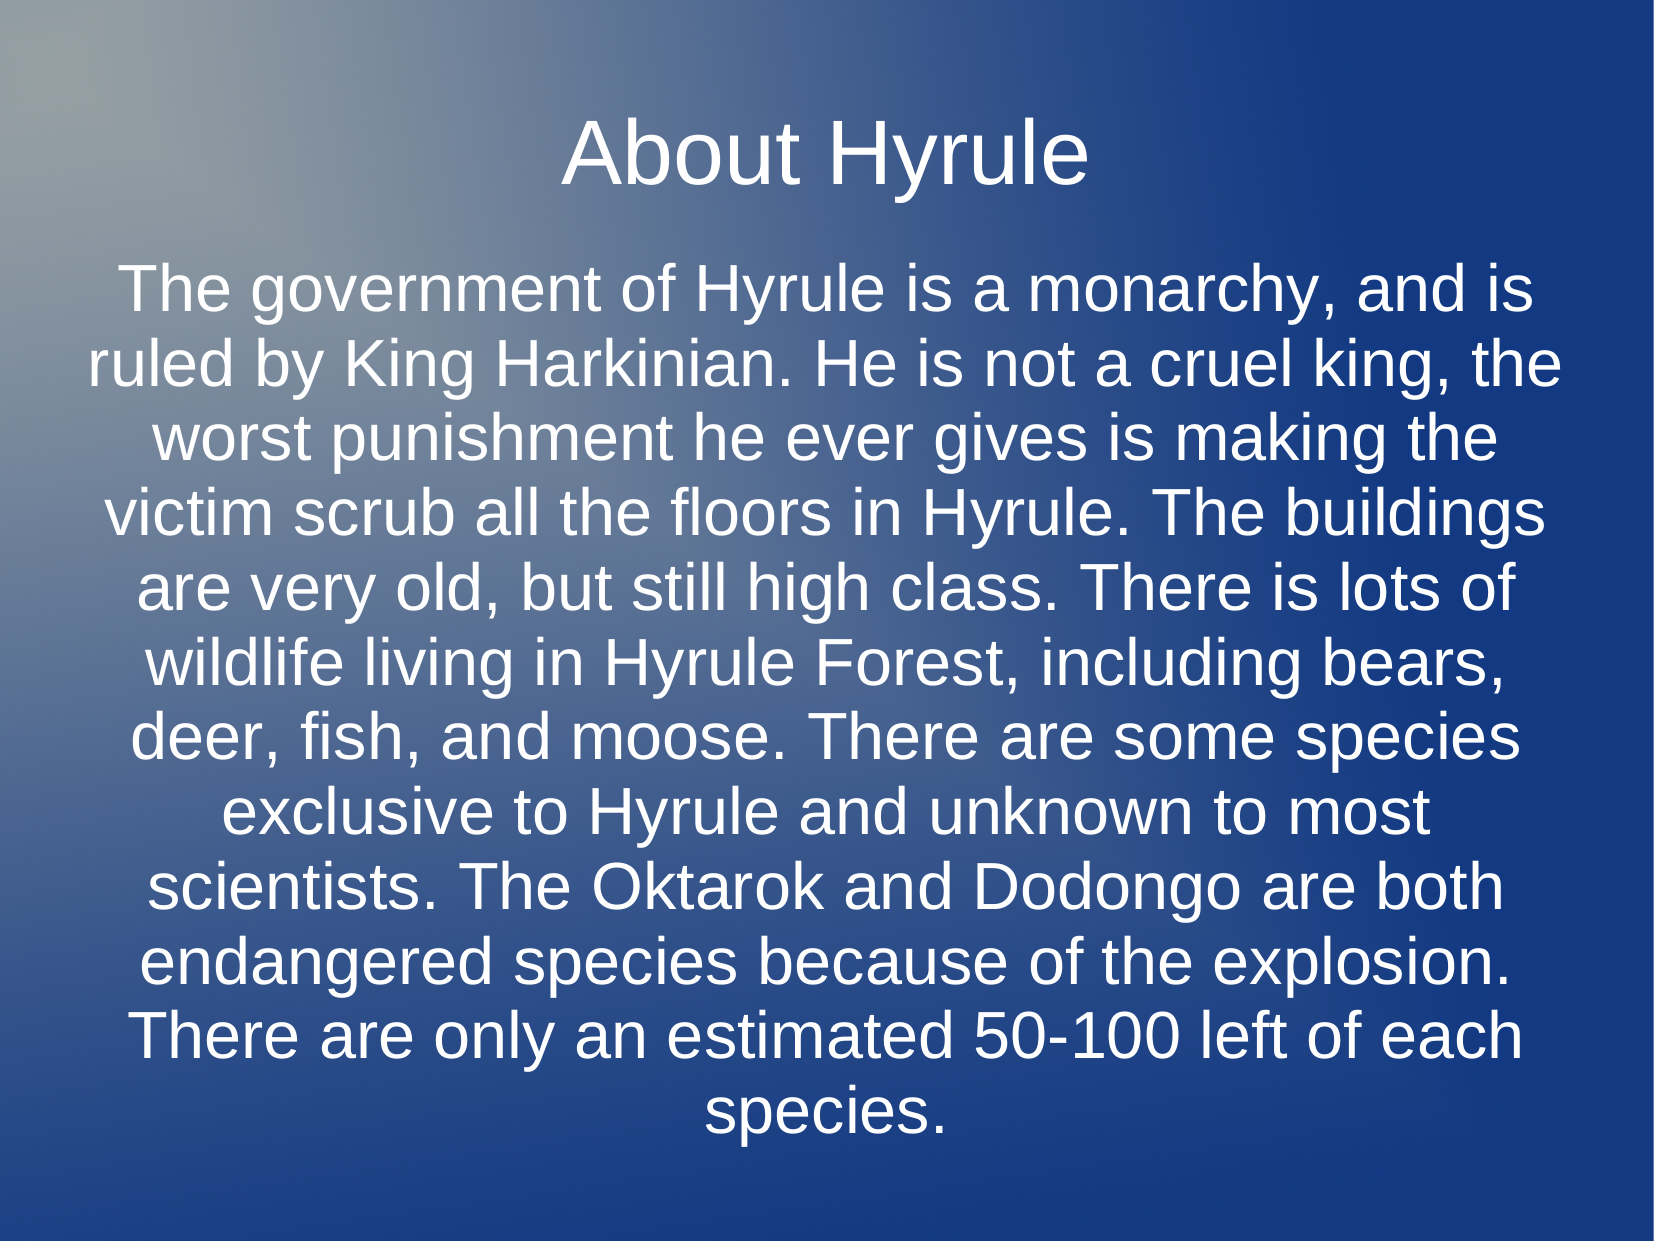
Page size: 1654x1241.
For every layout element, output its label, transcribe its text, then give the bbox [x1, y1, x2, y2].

subtitle The government of Hyrule is a monarchy, and is ruled by King Harkinian. He is not a cruel king, the worst punishment he ever gives is making the victim scrub all the floors in Hyrule. The buildings are very old, but still high class. There is lots of wildlife living in Hyrule Forest, including bears, deer, fish, and moose. There are some species exclusive to Hyrule and unknown to most scientists. The Oktarok and Dodongo are both endangered species because of the explosion. There are only an estimated 50-100 left of each species. [82, 250, 1571, 1149]
title About Hyrule [82, 49, 1571, 250]
picture [0, 0, 1654, 1241]
